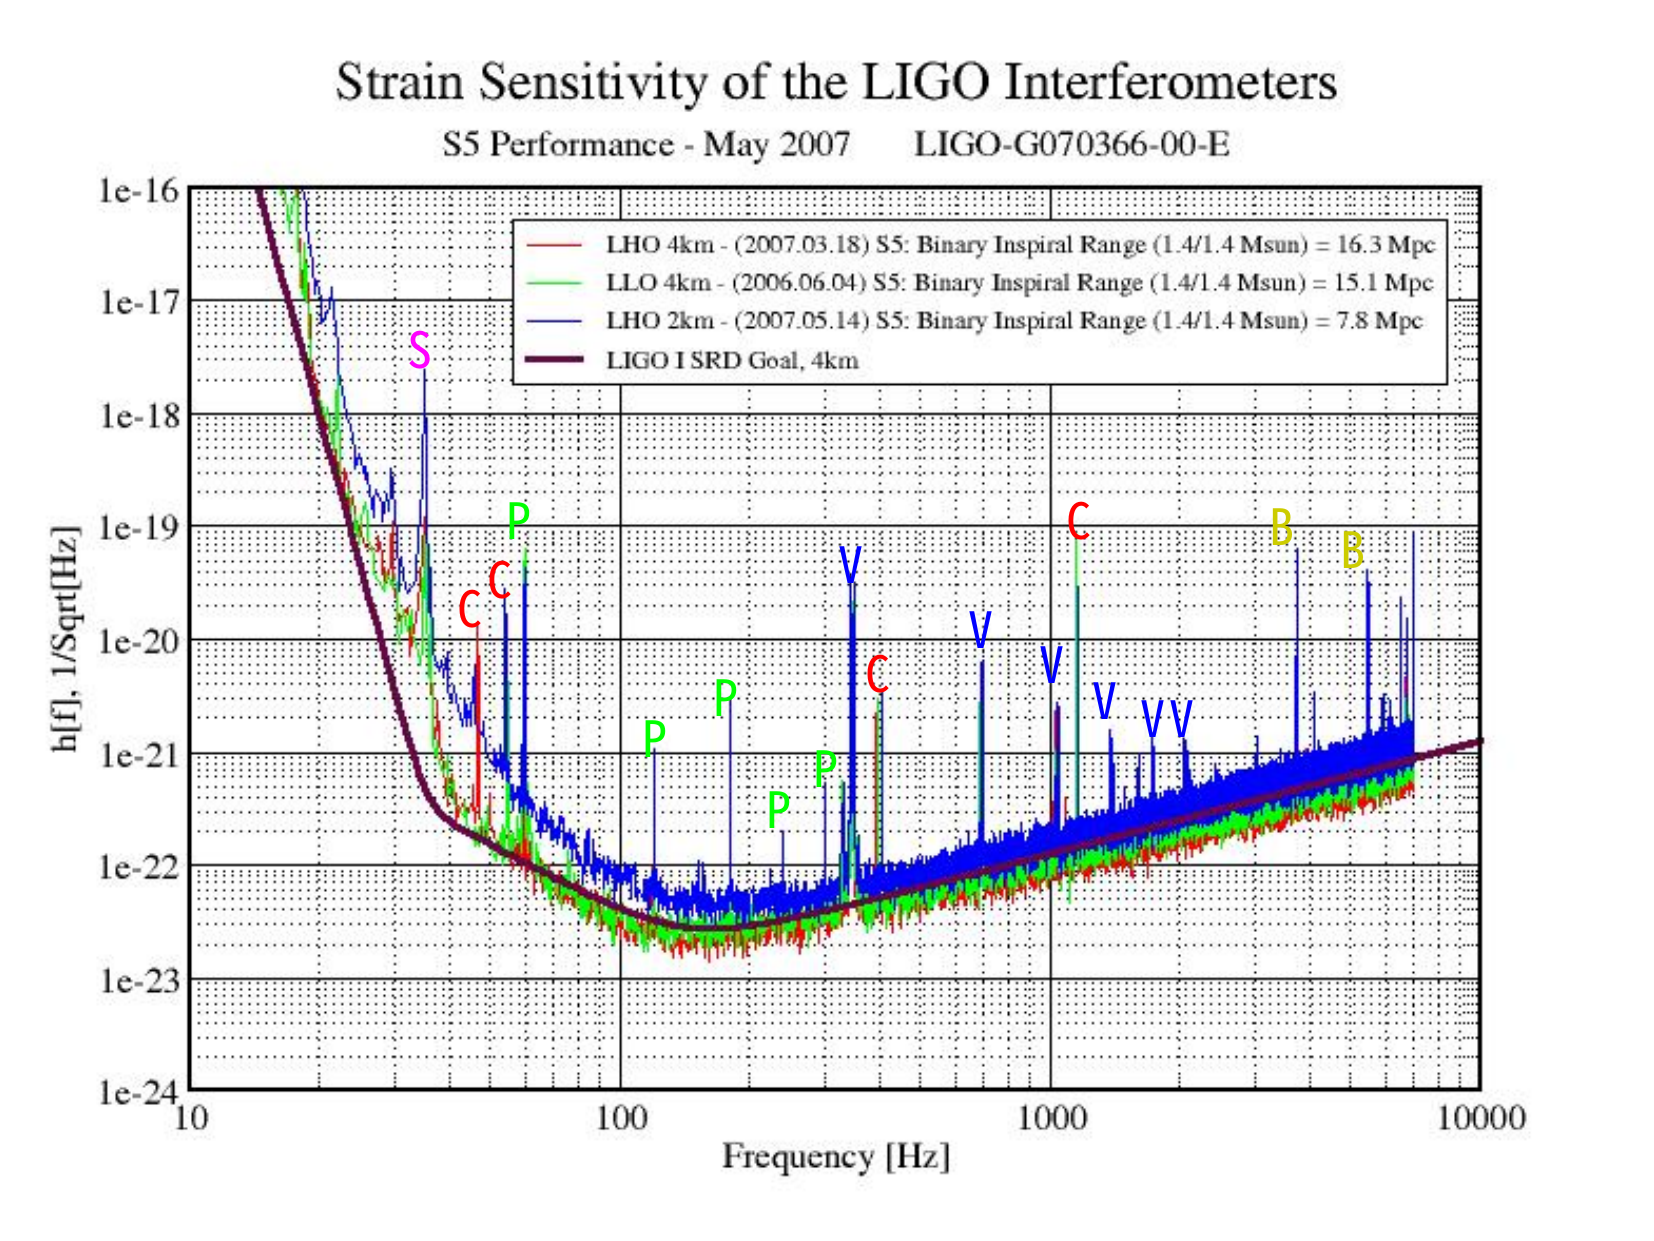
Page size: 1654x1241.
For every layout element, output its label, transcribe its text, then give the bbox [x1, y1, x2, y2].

text_box B [1340, 510, 1366, 561]
text_box P [766, 770, 792, 821]
text_box C [457, 570, 483, 621]
text_box V [1140, 679, 1166, 730]
text_box P [642, 699, 668, 751]
picture [0, 0, 1654, 1241]
text_box C [865, 634, 891, 686]
text_box C [487, 540, 513, 591]
text_box S [407, 310, 433, 361]
text_box P [813, 729, 839, 780]
text_box V [1092, 661, 1118, 712]
text_box C [1066, 481, 1092, 532]
text_box V [838, 525, 864, 576]
text_box P [713, 658, 739, 709]
text_box P [506, 481, 532, 532]
text_box V [1039, 625, 1065, 677]
text_box V [968, 590, 994, 641]
text_box V [1169, 679, 1195, 730]
text_box B [1269, 487, 1295, 538]
